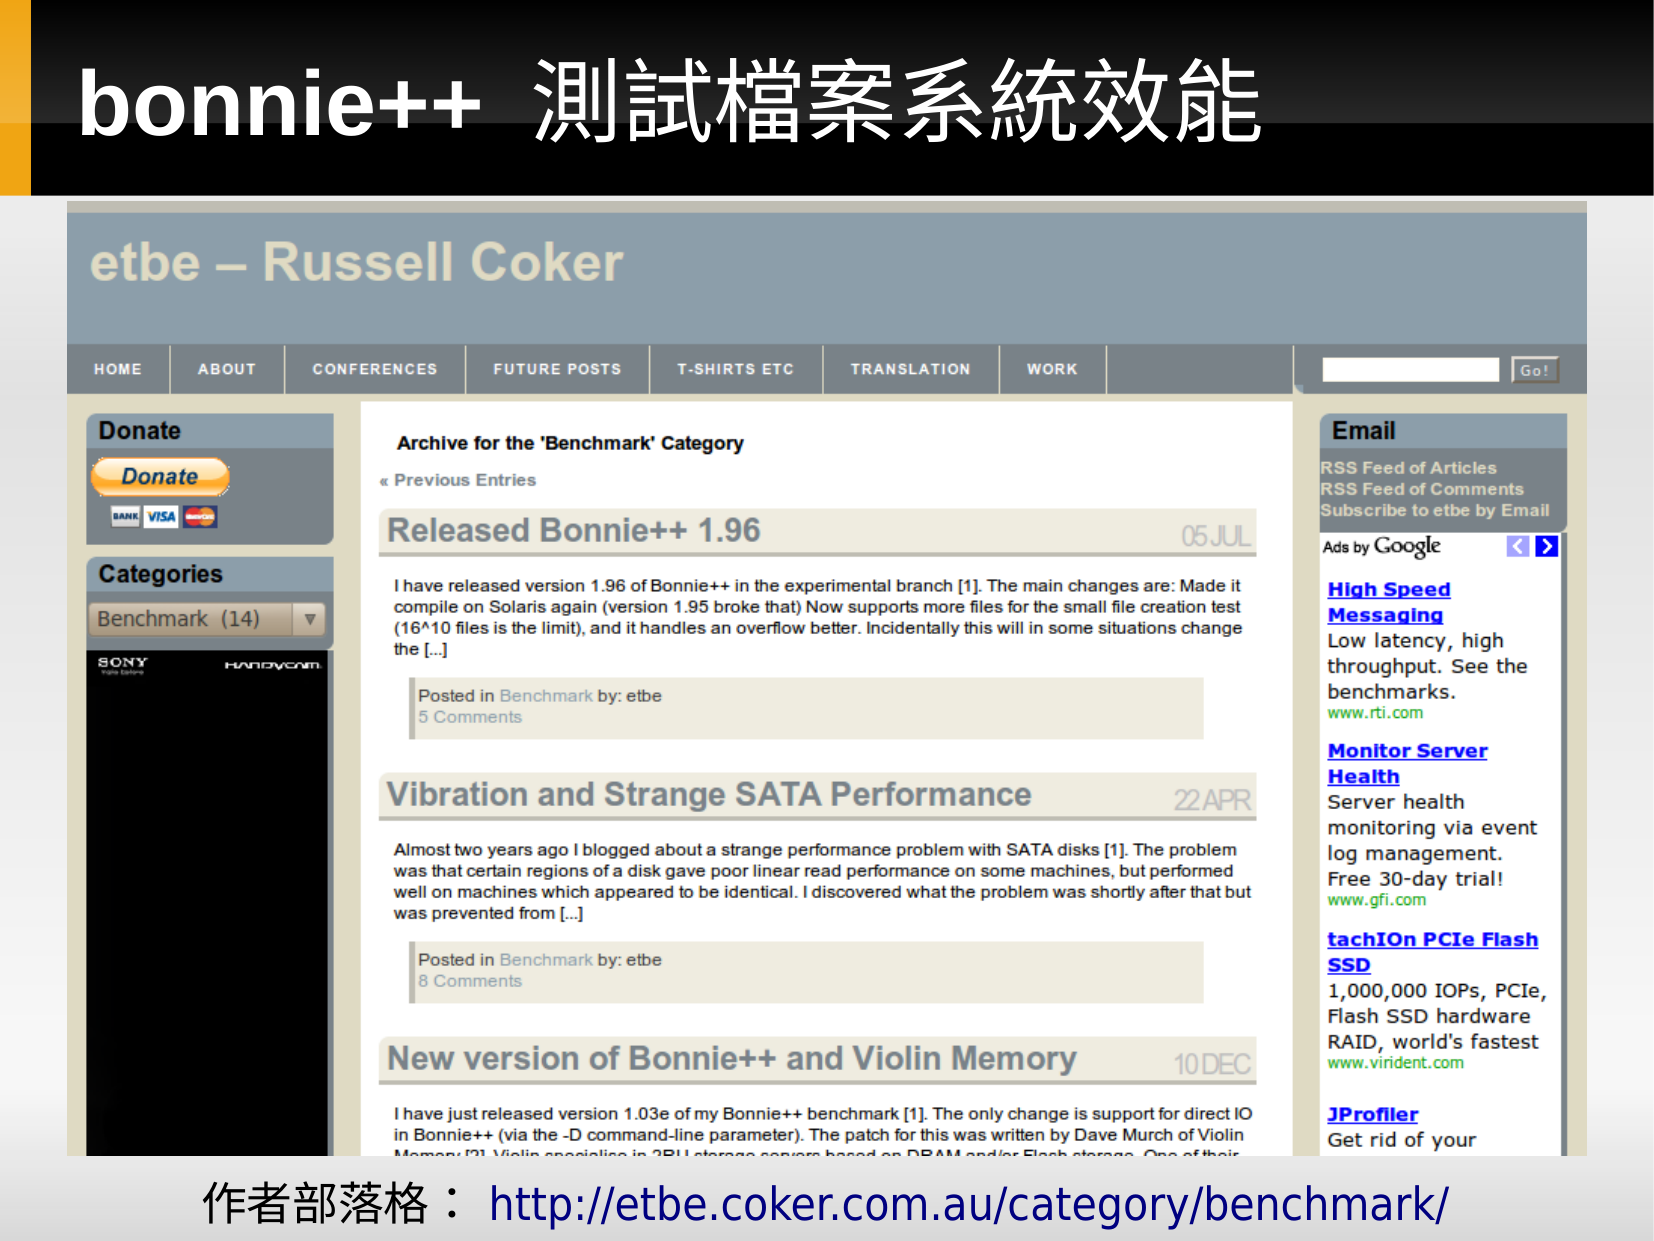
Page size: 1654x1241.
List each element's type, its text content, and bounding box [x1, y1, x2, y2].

picture [0, 0, 1654, 1241]
title bonnie++ 測試檔案系統效能 [76, 0, 1565, 201]
text_box 作者部落格：http://etbe.coker.com.au/category/benchmark/ [186, 1160, 1477, 1236]
